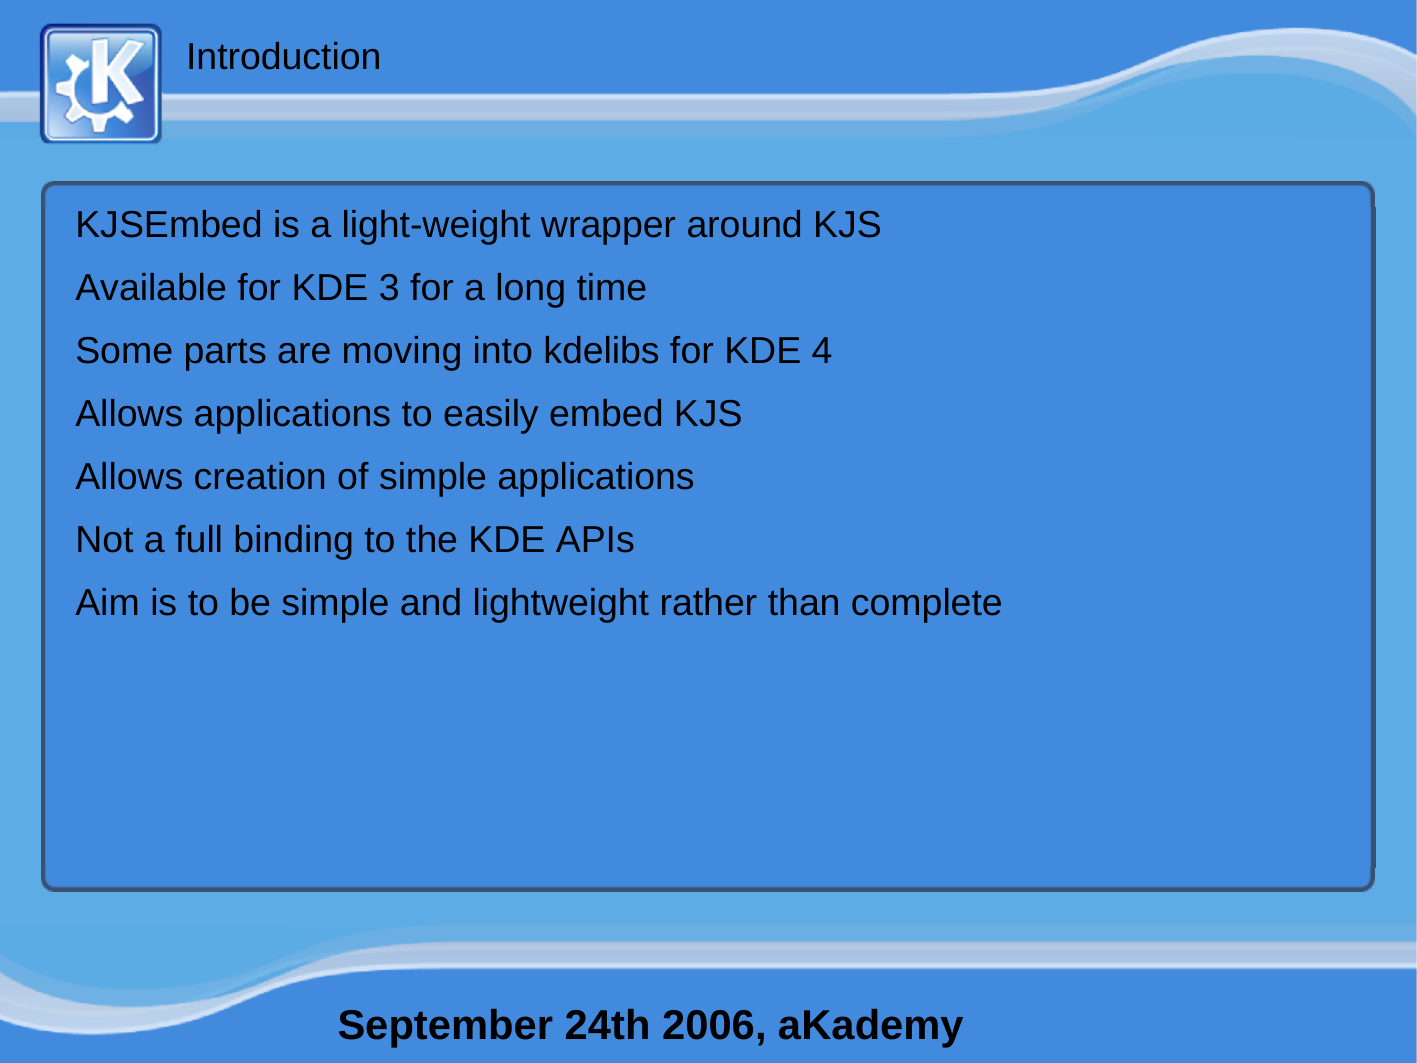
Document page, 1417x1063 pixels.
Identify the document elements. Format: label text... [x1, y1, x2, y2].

picture [0, 0, 1417, 1063]
text_box Introduction [171, 27, 1048, 127]
text_box KJSEmbed is a light-weight wrapper around KJS Available for KDE 3 for a long time Some parts are moving into kdelibs for KDE 4 Allows applications to easily embed KJS Allows creation of simple applications Not a full binding to the KDE APIs Aim is to be simple and lightweight rather than complete [50, 196, 1351, 857]
